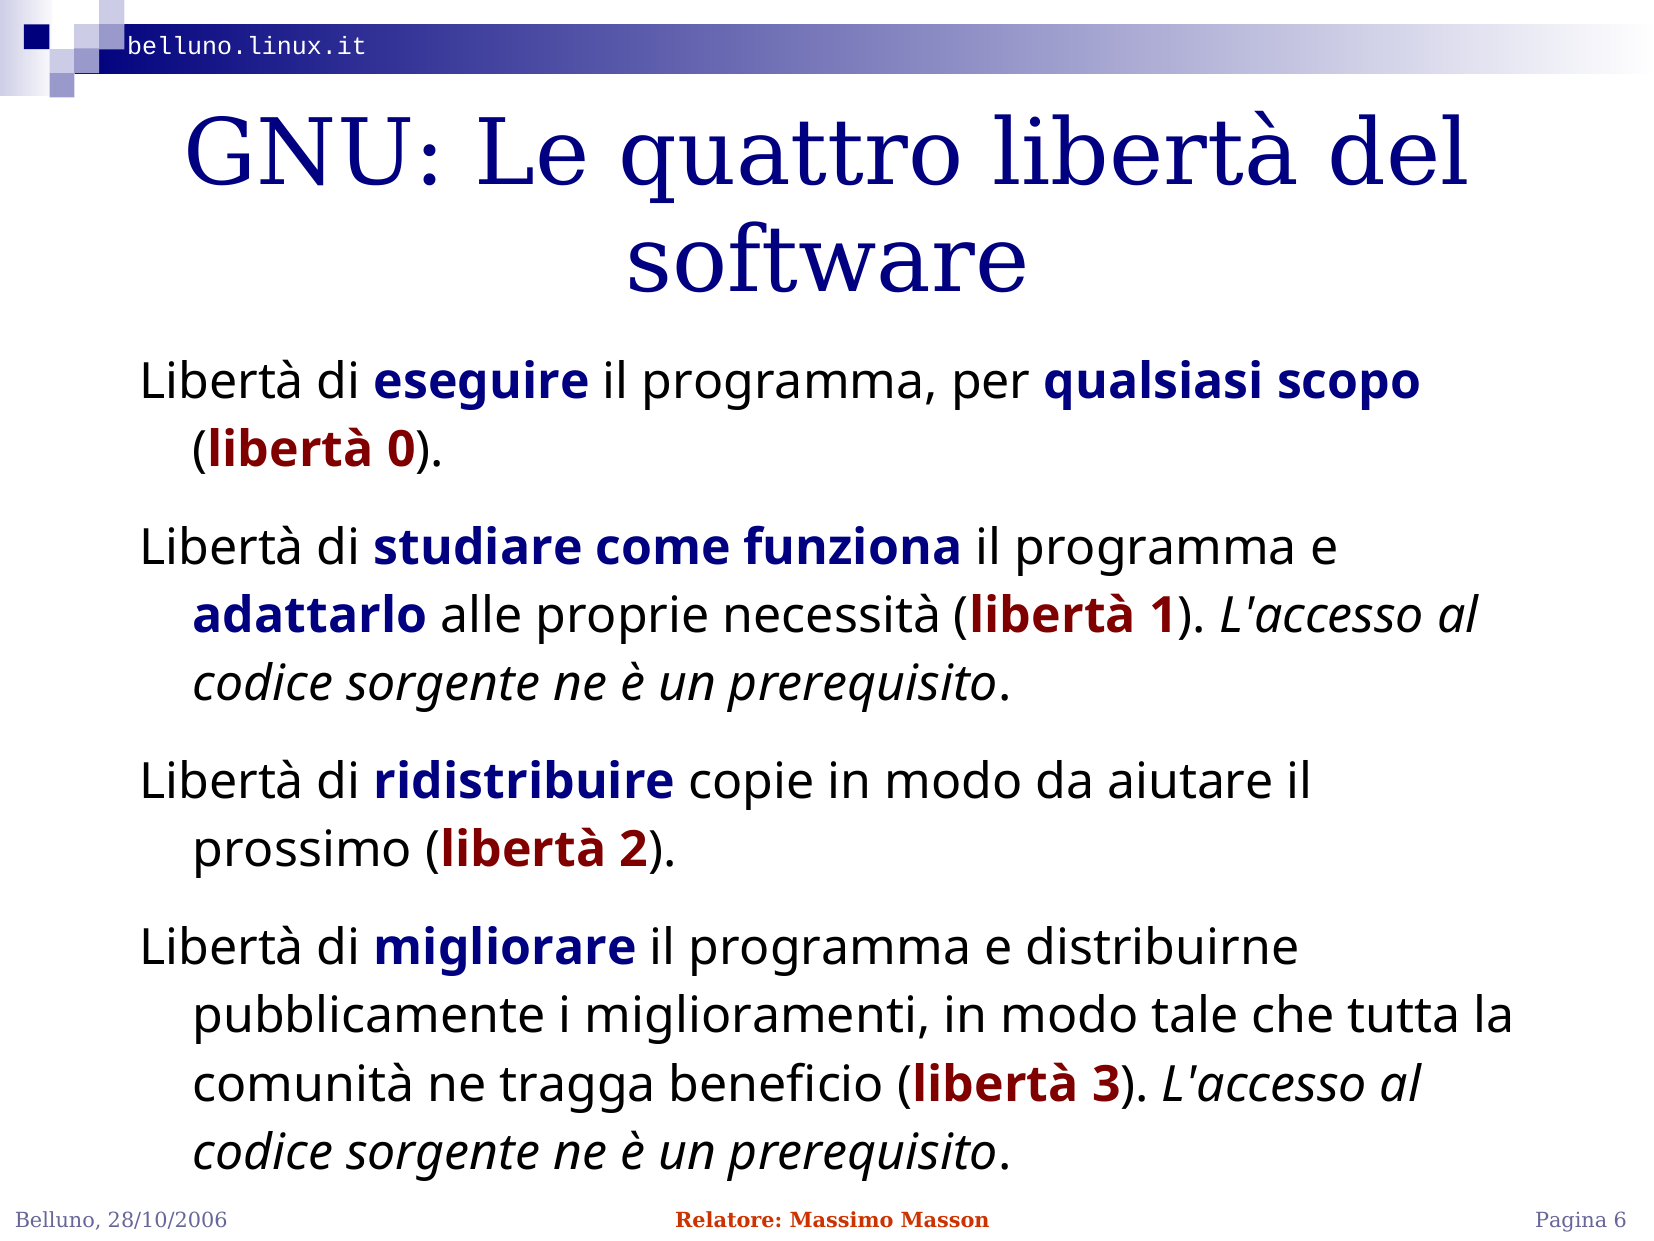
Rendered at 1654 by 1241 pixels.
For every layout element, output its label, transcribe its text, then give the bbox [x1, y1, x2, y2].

list Libertà di eseguire il programma, per qualsiasi scopo (libertà 0). Libertà di studiare come funziona il programma e adattarlo alle proprie necessità (libertà 1). L'accesso al codice sorgente ne è un prerequisito. Libertà di ridistribuire copie in modo da aiutare il prossimo (libertà 2). Libertà di migliorare il programma e distribuirne pubblicamente i miglioramenti, in modo tale che tutta la comunità ne tragga beneficio (libertà 3). L'accesso al codice sorgente ne è un prerequisito. [121, 344, 1534, 1127]
title GNU: Le quattro libertà del software [52, 99, 1604, 314]
